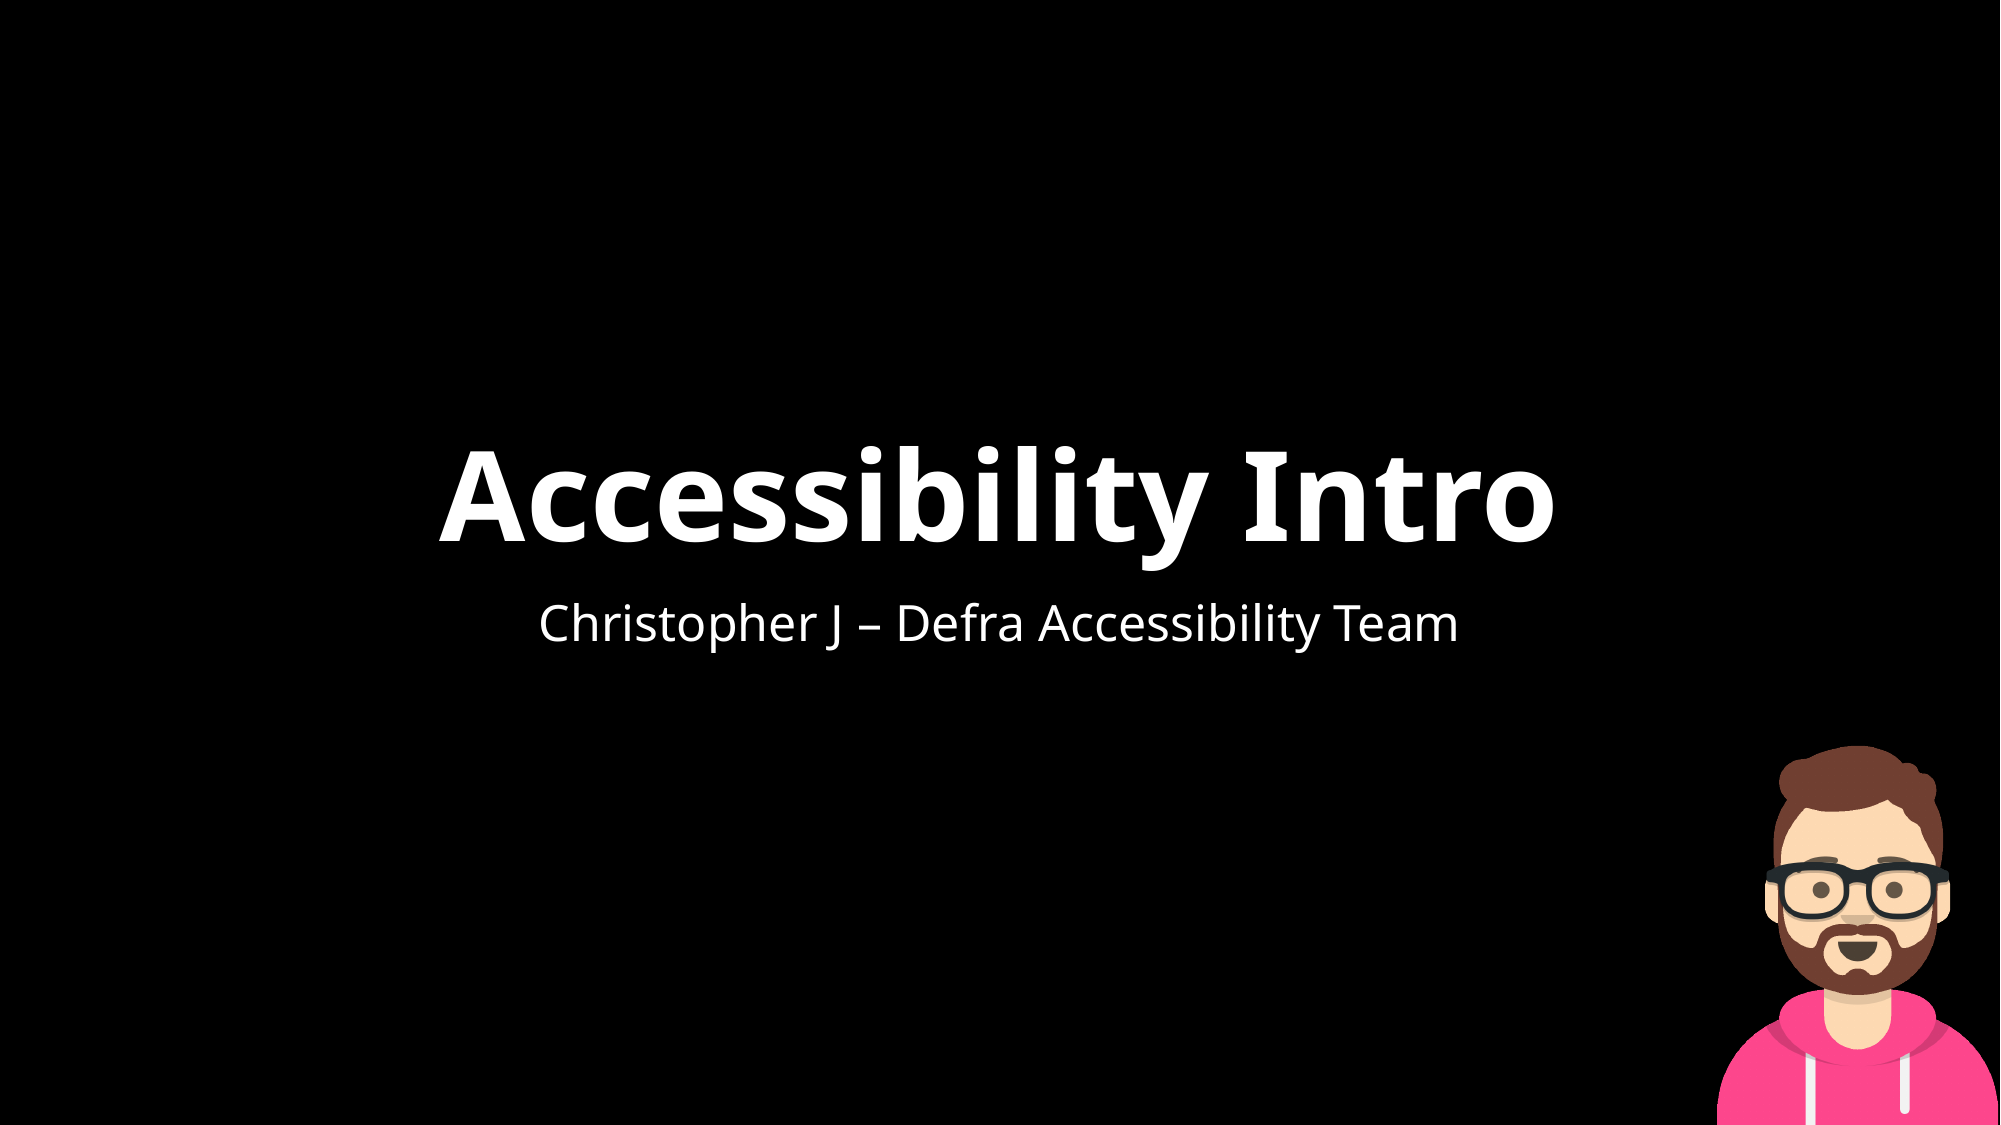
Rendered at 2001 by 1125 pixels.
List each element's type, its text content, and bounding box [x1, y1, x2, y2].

picture [1672, 733, 2000, 1125]
subtitle Christopher J – Defra Accessibility Team [249, 590, 1750, 863]
title Accessibility Intro [249, 184, 1750, 576]
